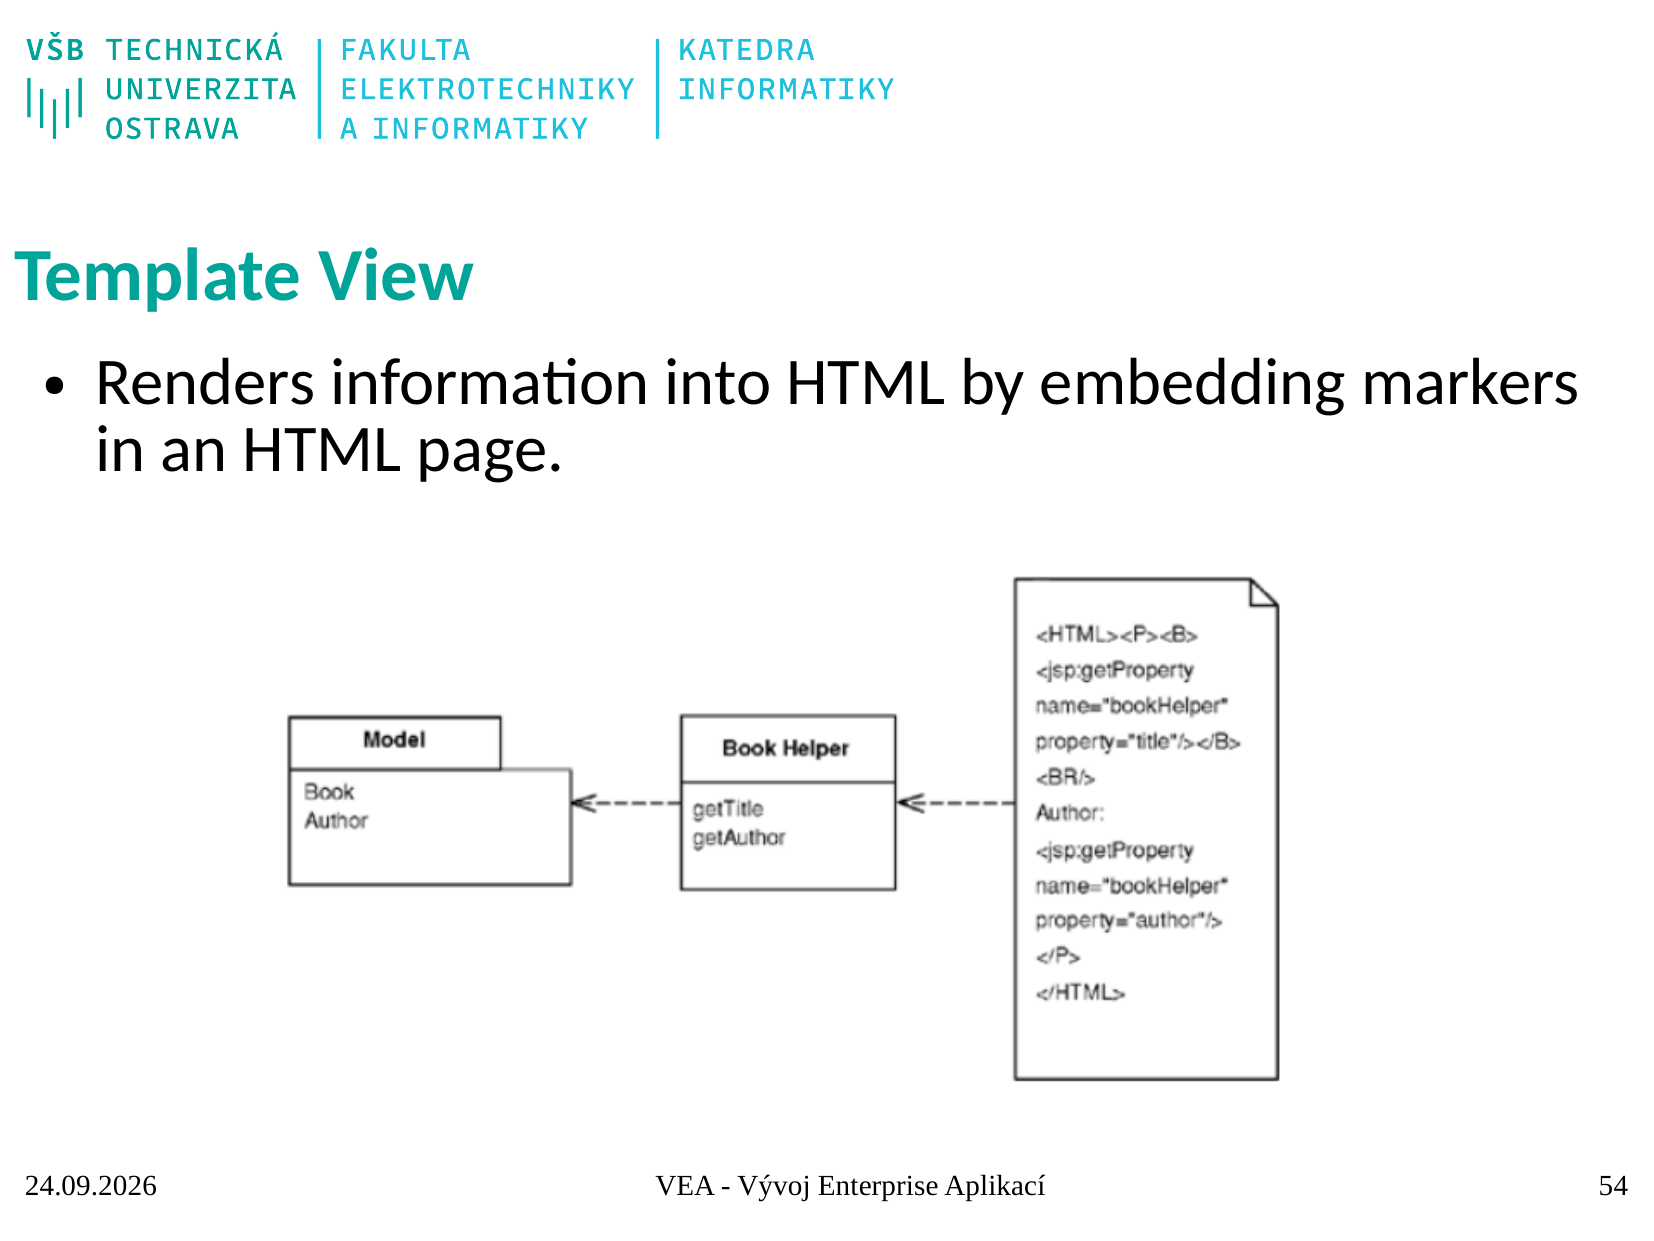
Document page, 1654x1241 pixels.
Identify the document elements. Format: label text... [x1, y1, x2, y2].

picture [279, 567, 1290, 1090]
list Renders information into HTML by embedding markers in an HTML page. [24, 354, 1629, 568]
picture [26, 31, 894, 139]
title Template View [14, 165, 1619, 319]
